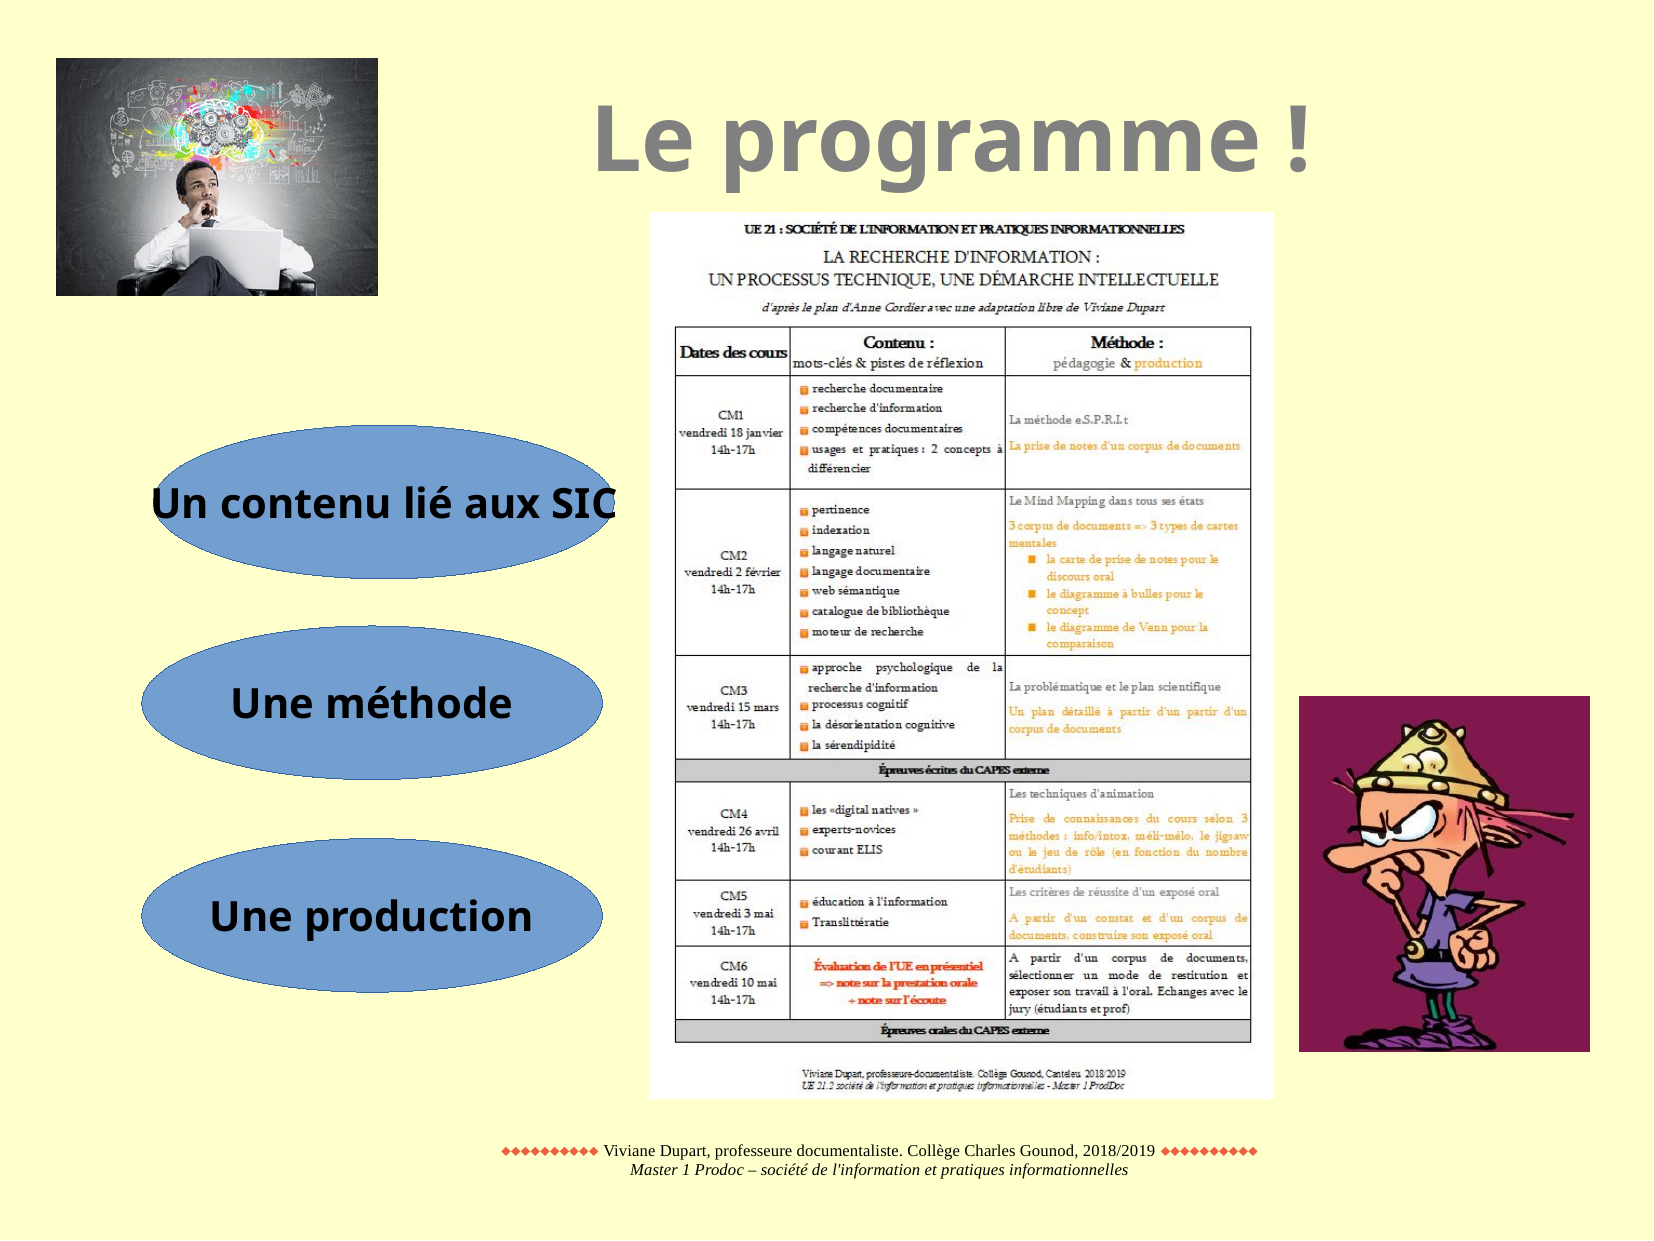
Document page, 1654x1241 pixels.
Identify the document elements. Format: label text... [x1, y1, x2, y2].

text_box Une méthode [141, 625, 603, 780]
picture [649, 212, 1274, 1099]
subtitle  Viviane Dupart, professeure documentaliste. Collège Charles Gounod, 2018/2019  Master 1 Prodoc – société de l'information et pratiques informationnelles [330, 1122, 1430, 1199]
text_box Un contenu lié aux SIC [156, 425, 611, 579]
title Le programme ! [401, 35, 1501, 237]
text_box Une production [141, 838, 603, 993]
picture [1299, 696, 1590, 1052]
picture [56, 58, 378, 296]
